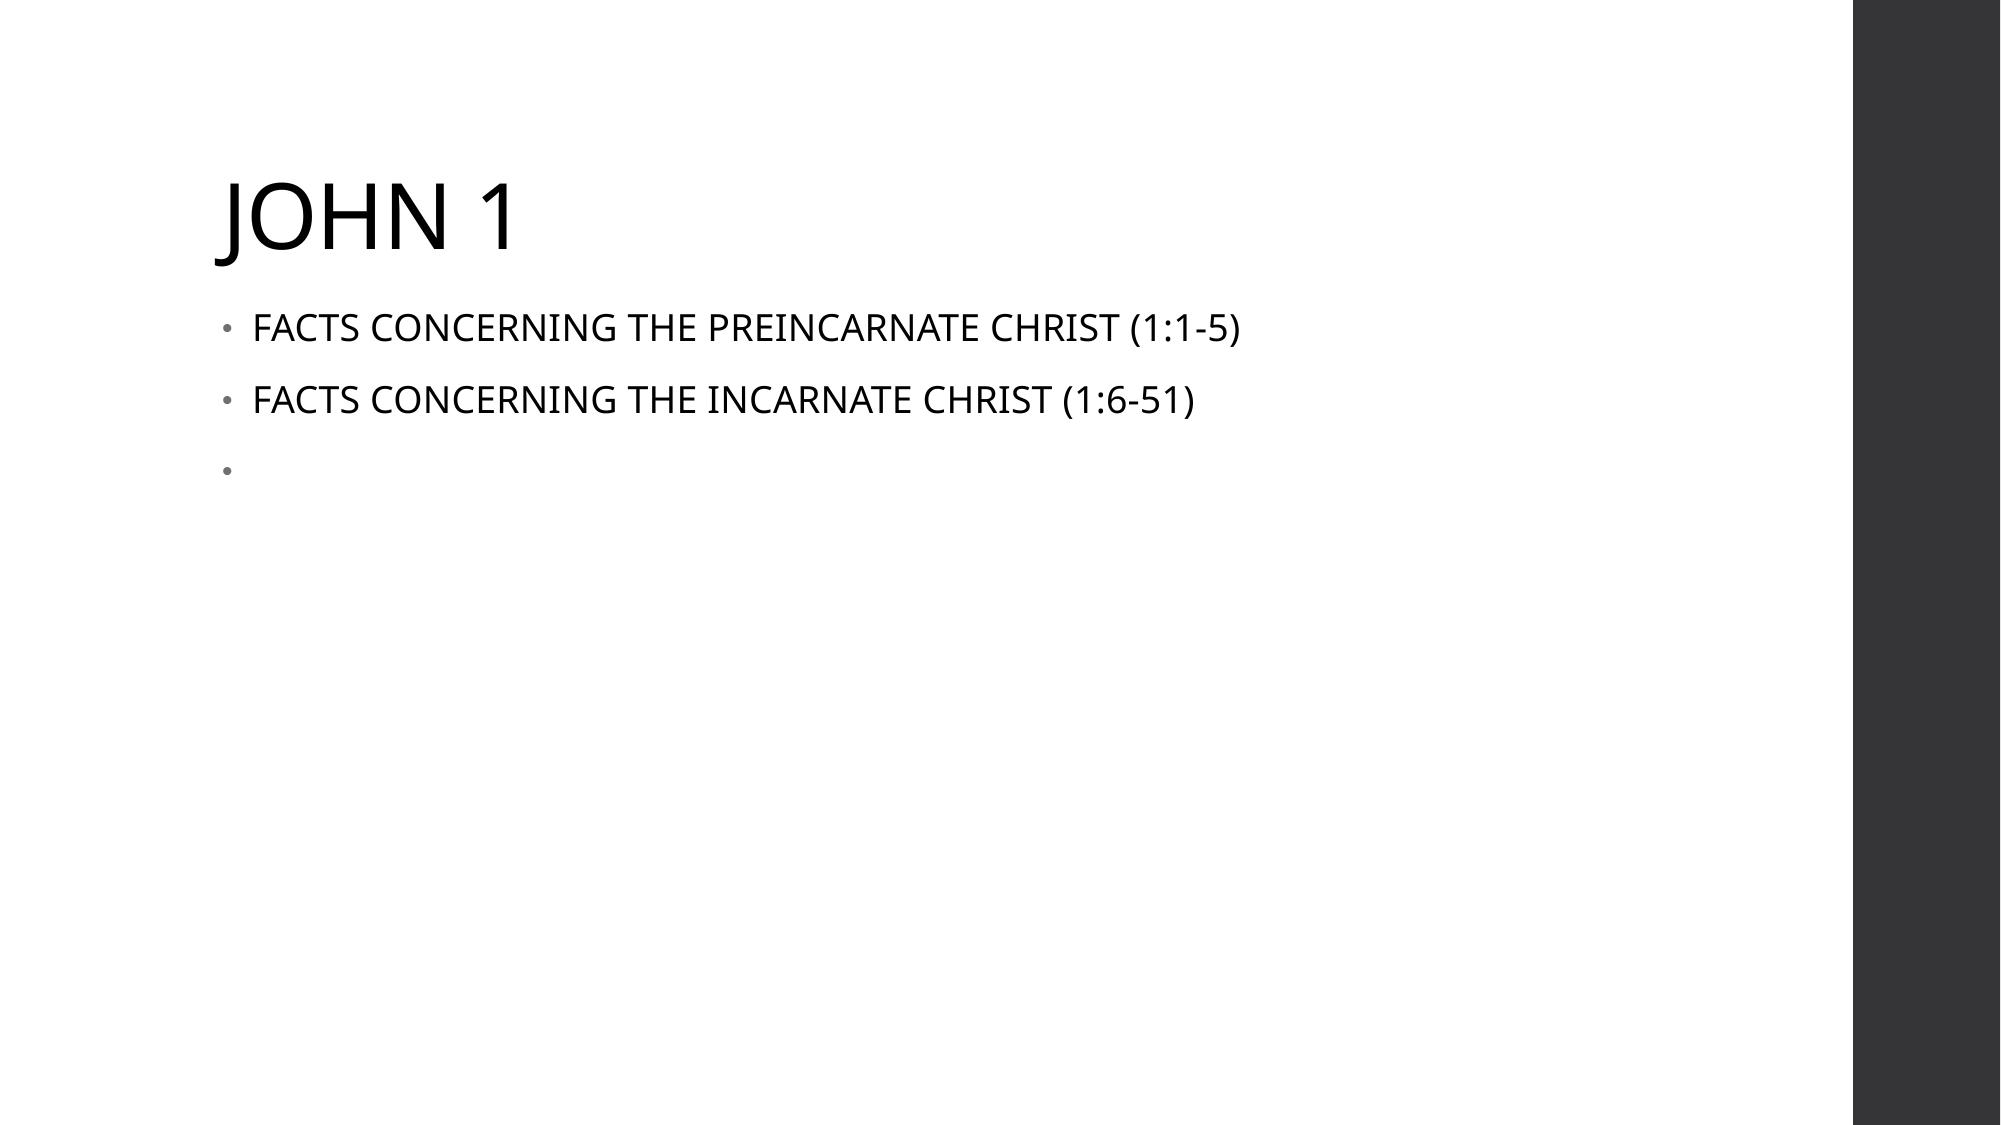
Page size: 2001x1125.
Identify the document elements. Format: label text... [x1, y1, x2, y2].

title JOHN 1 [206, 60, 1797, 278]
list FACTS CONCERNING THE PREINCARNATE CHRIST (1:1-5) FACTS CONCERNING THE INCARNATE CHRIST (1:6-51) [206, 299, 1617, 1014]
